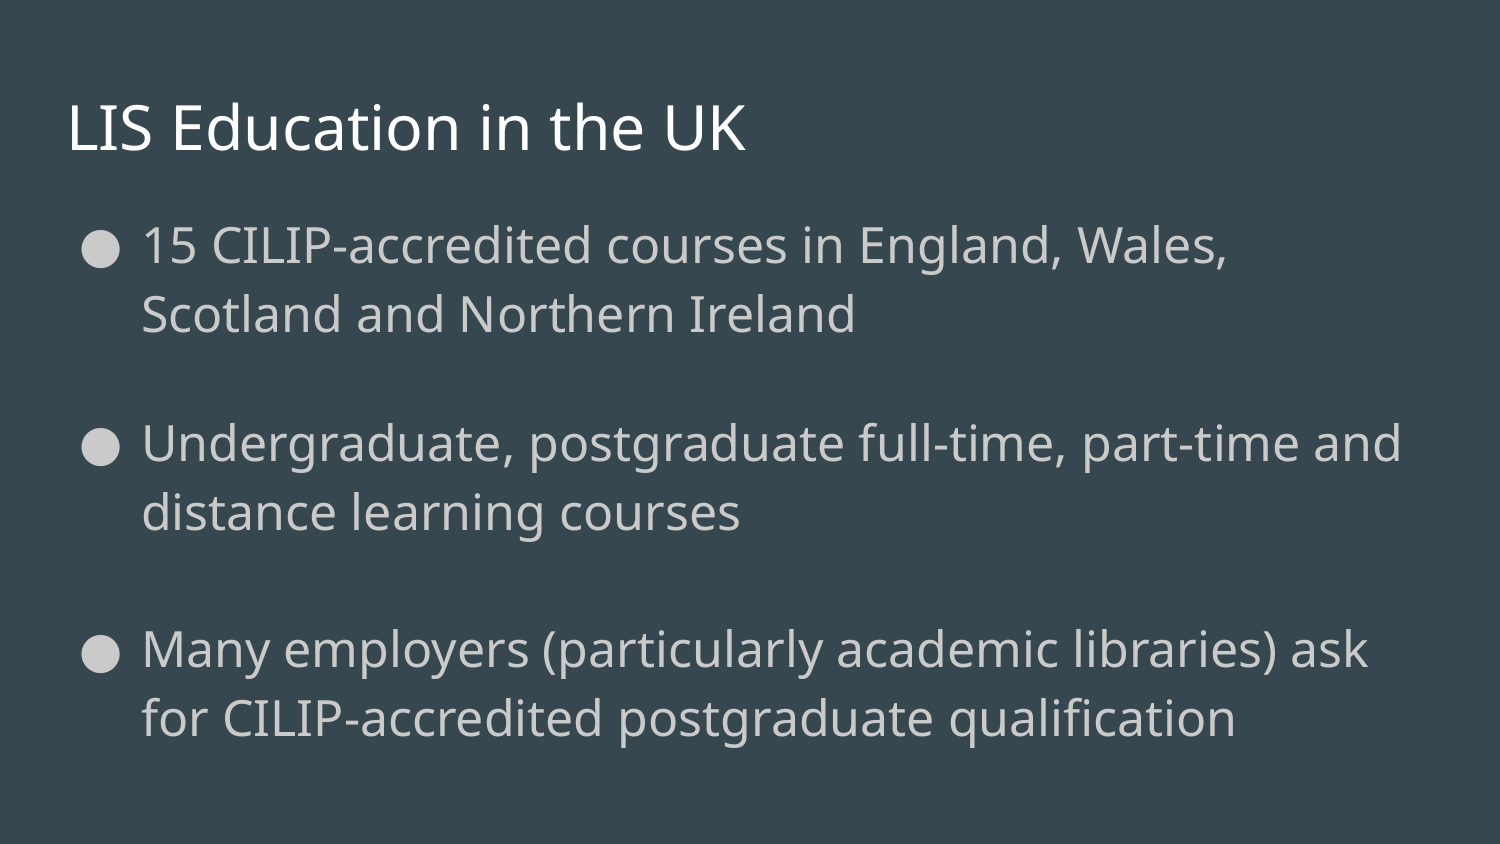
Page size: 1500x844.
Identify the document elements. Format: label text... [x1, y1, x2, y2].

list 15 CILIP-accredited courses in England, Wales, Scotland and Northern Ireland Undergraduate, postgraduate full-time, part-time and distance learning courses Many employers (particularly academic libraries) ask for CILIP-accredited postgraduate qualification [51, 189, 1449, 750]
title LIS Education in the UK [51, 72, 1449, 167]
